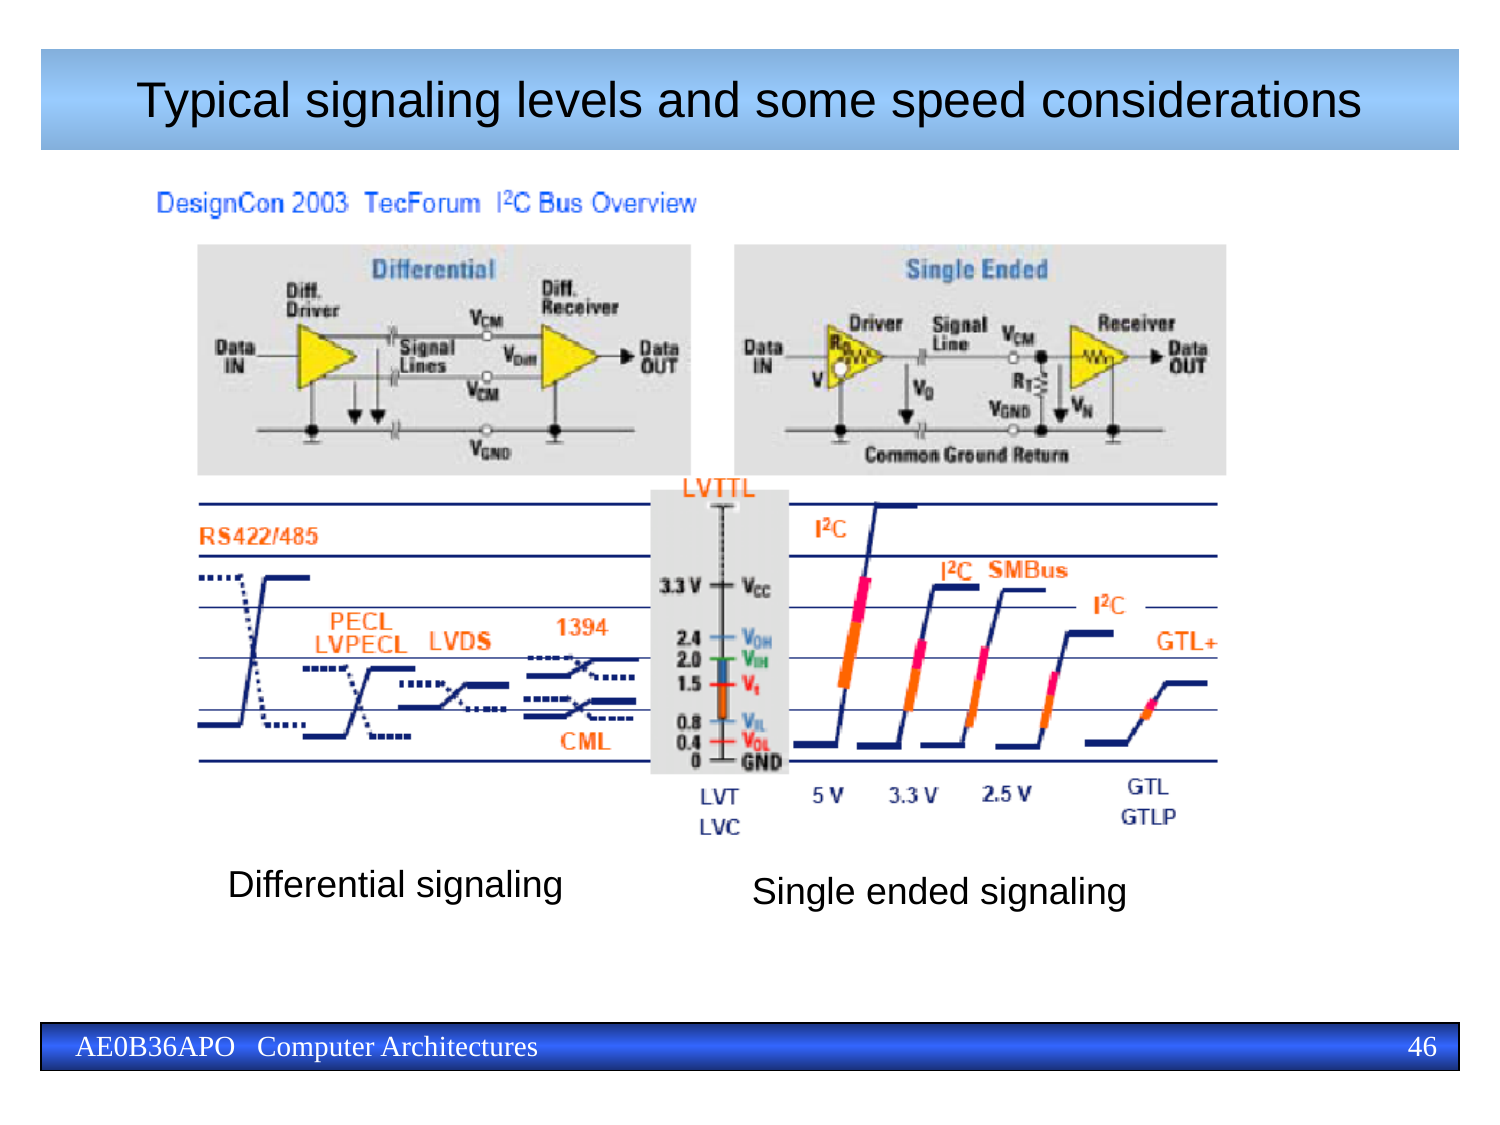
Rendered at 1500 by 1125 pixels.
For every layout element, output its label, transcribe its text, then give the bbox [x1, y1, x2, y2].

chart [144, 179, 1251, 848]
title Typical signaling levels and some speed considerations [41, 49, 1459, 150]
text_box Single ended signaling [736, 862, 1152, 921]
text_box Differential signaling [212, 855, 628, 914]
